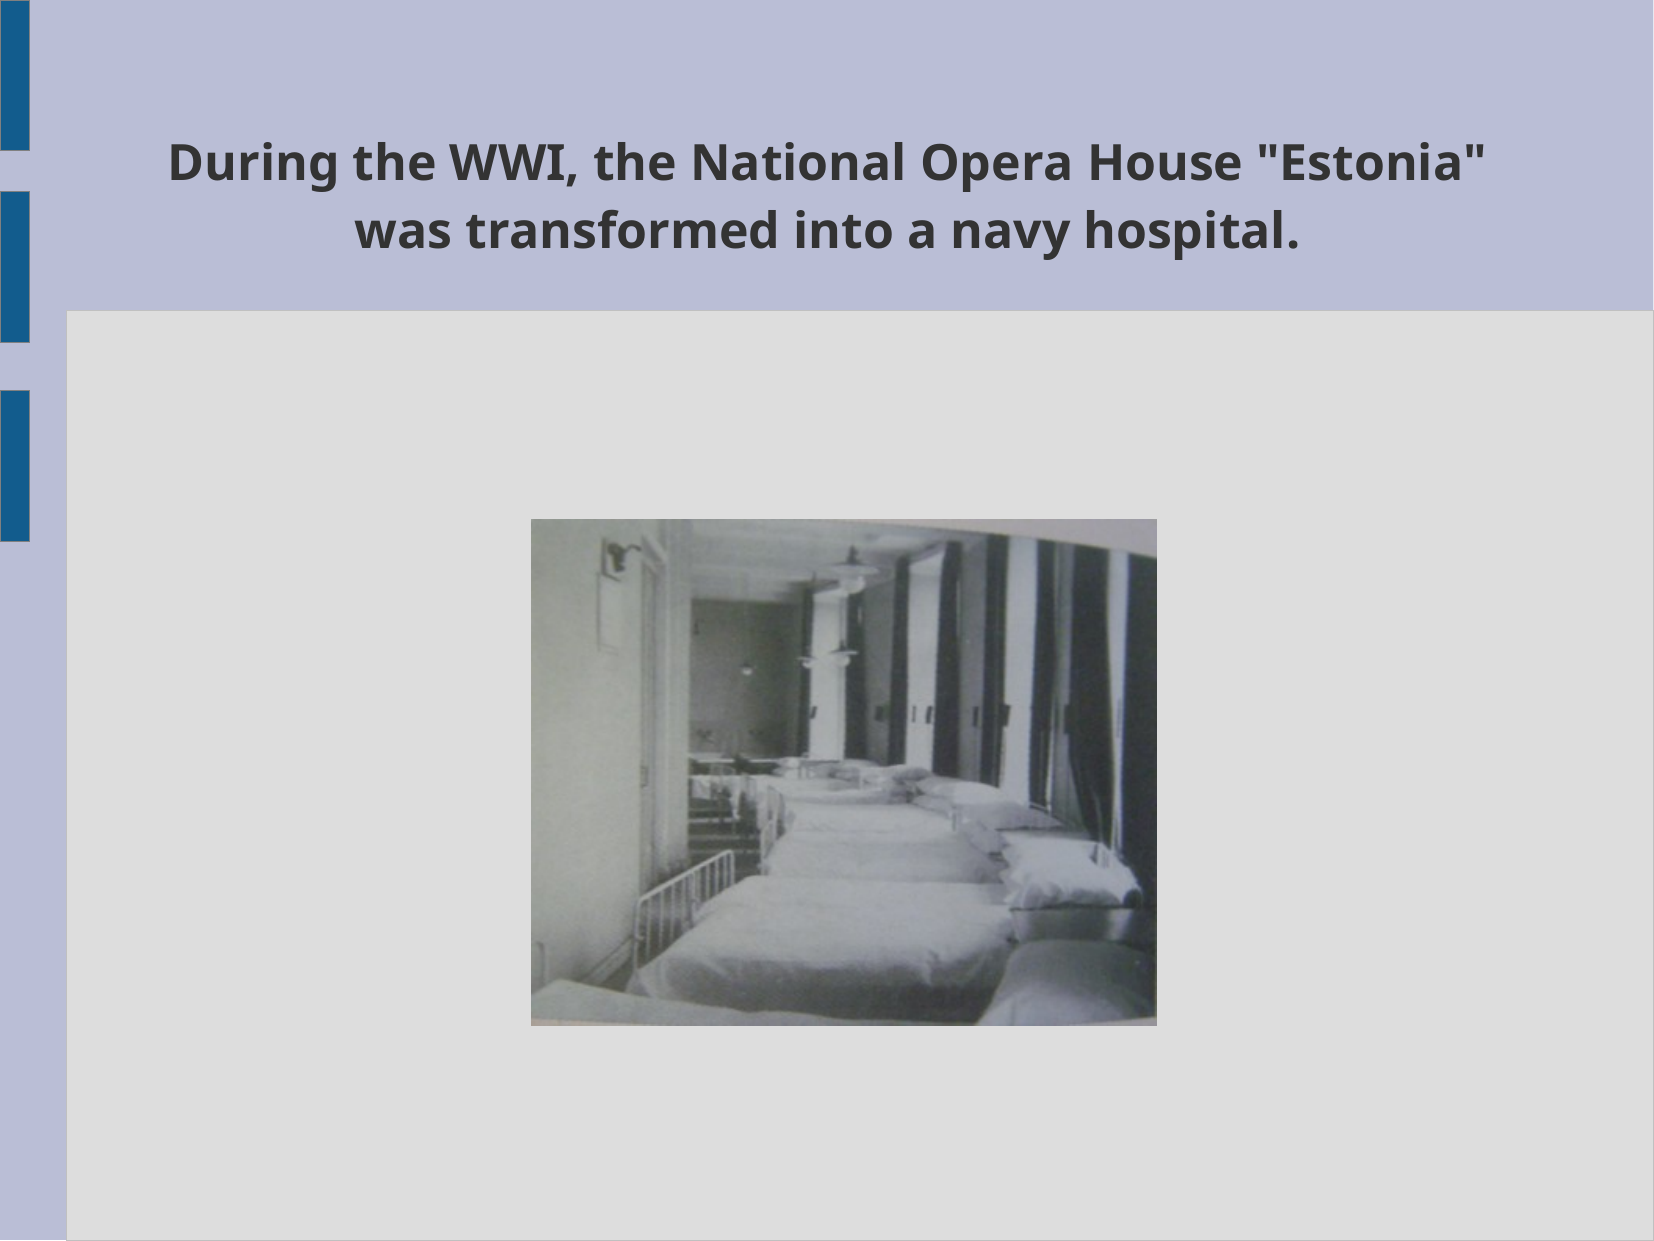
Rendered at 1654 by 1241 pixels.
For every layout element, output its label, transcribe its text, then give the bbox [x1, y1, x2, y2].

picture [531, 519, 1157, 1026]
title During the WWI, the National Opera House "Estonia" was transformed into a navy hospital. [121, 91, 1534, 299]
